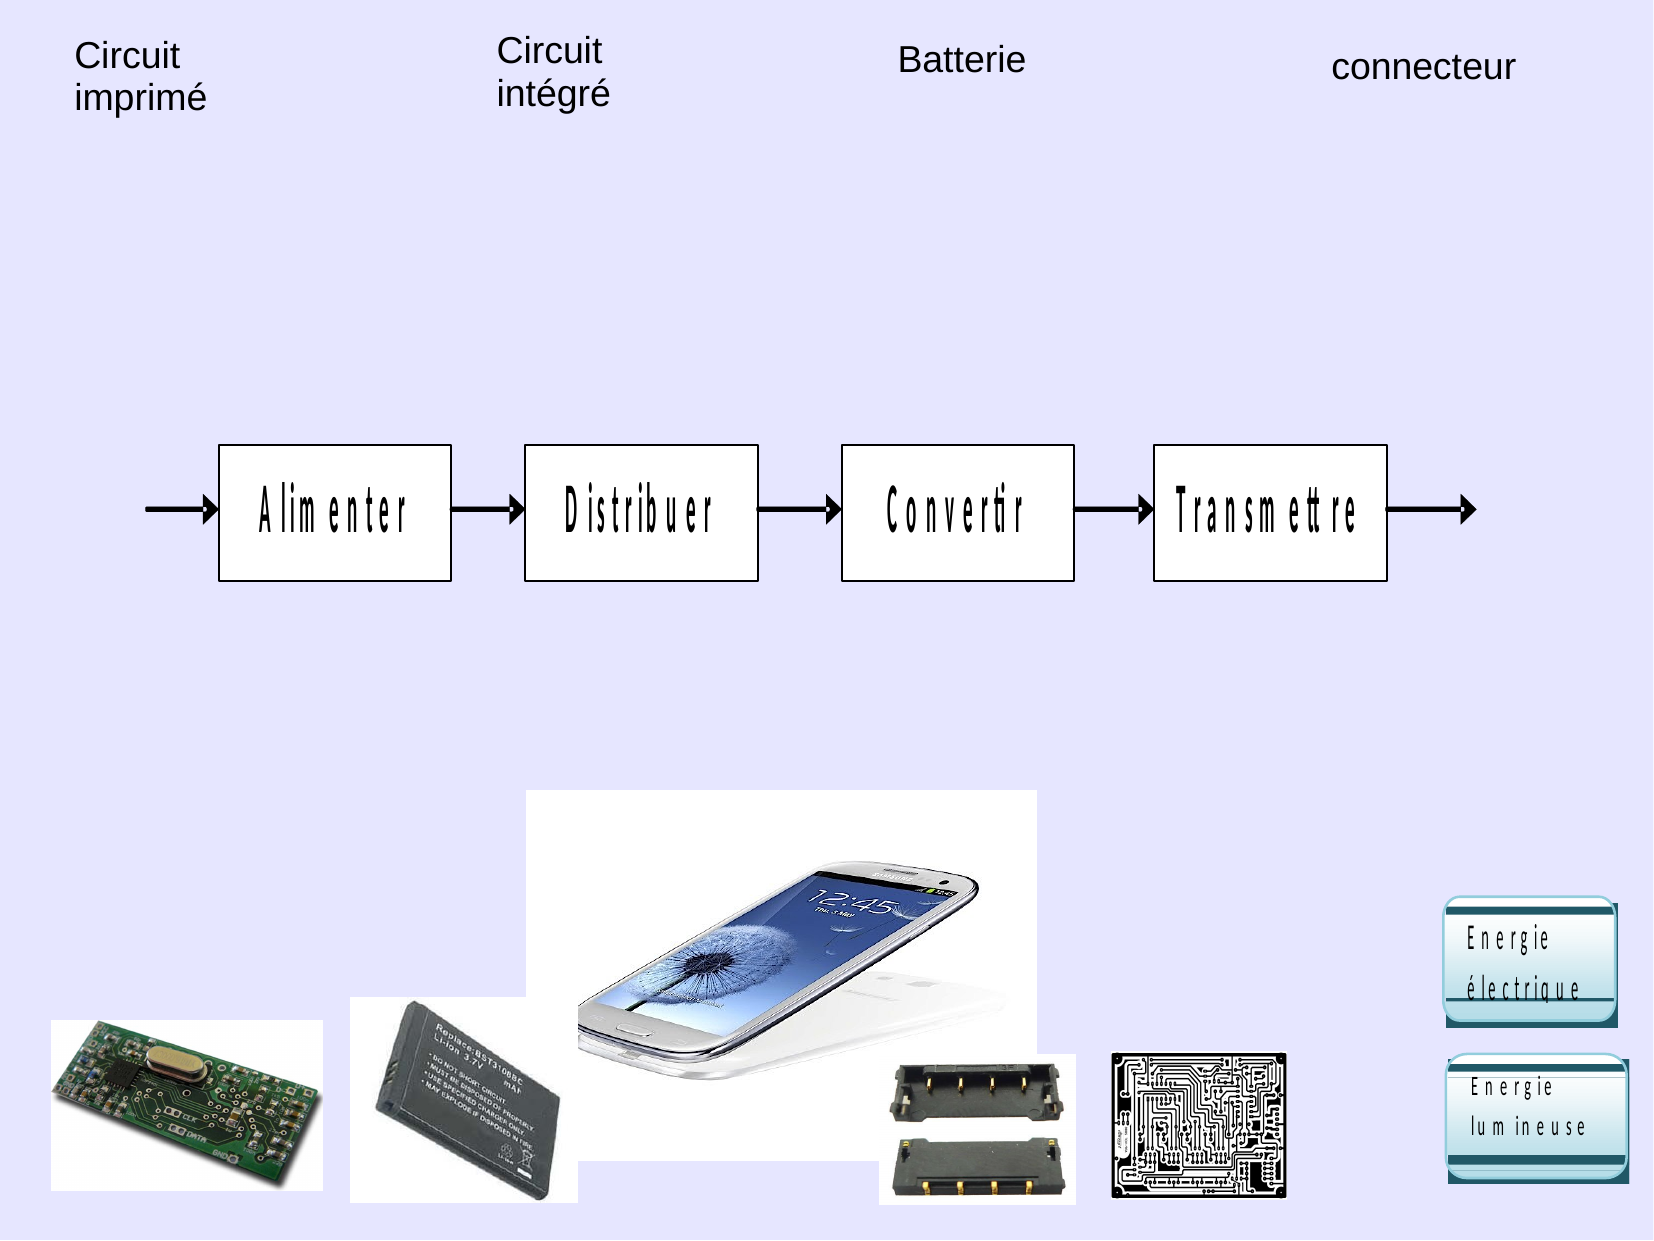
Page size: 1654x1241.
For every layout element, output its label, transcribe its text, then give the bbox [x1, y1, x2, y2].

text_box Circuit imprimé [59, 26, 256, 126]
text_box connecteur [1316, 37, 1576, 95]
picture [1444, 1052, 1630, 1184]
picture [1111, 1051, 1287, 1200]
picture [1442, 895, 1619, 1028]
picture [350, 790, 1076, 1205]
text_box Circuit intégré [481, 22, 697, 122]
text_box Batterie [882, 31, 1107, 89]
picture [145, 442, 1478, 584]
picture [51, 1020, 323, 1191]
